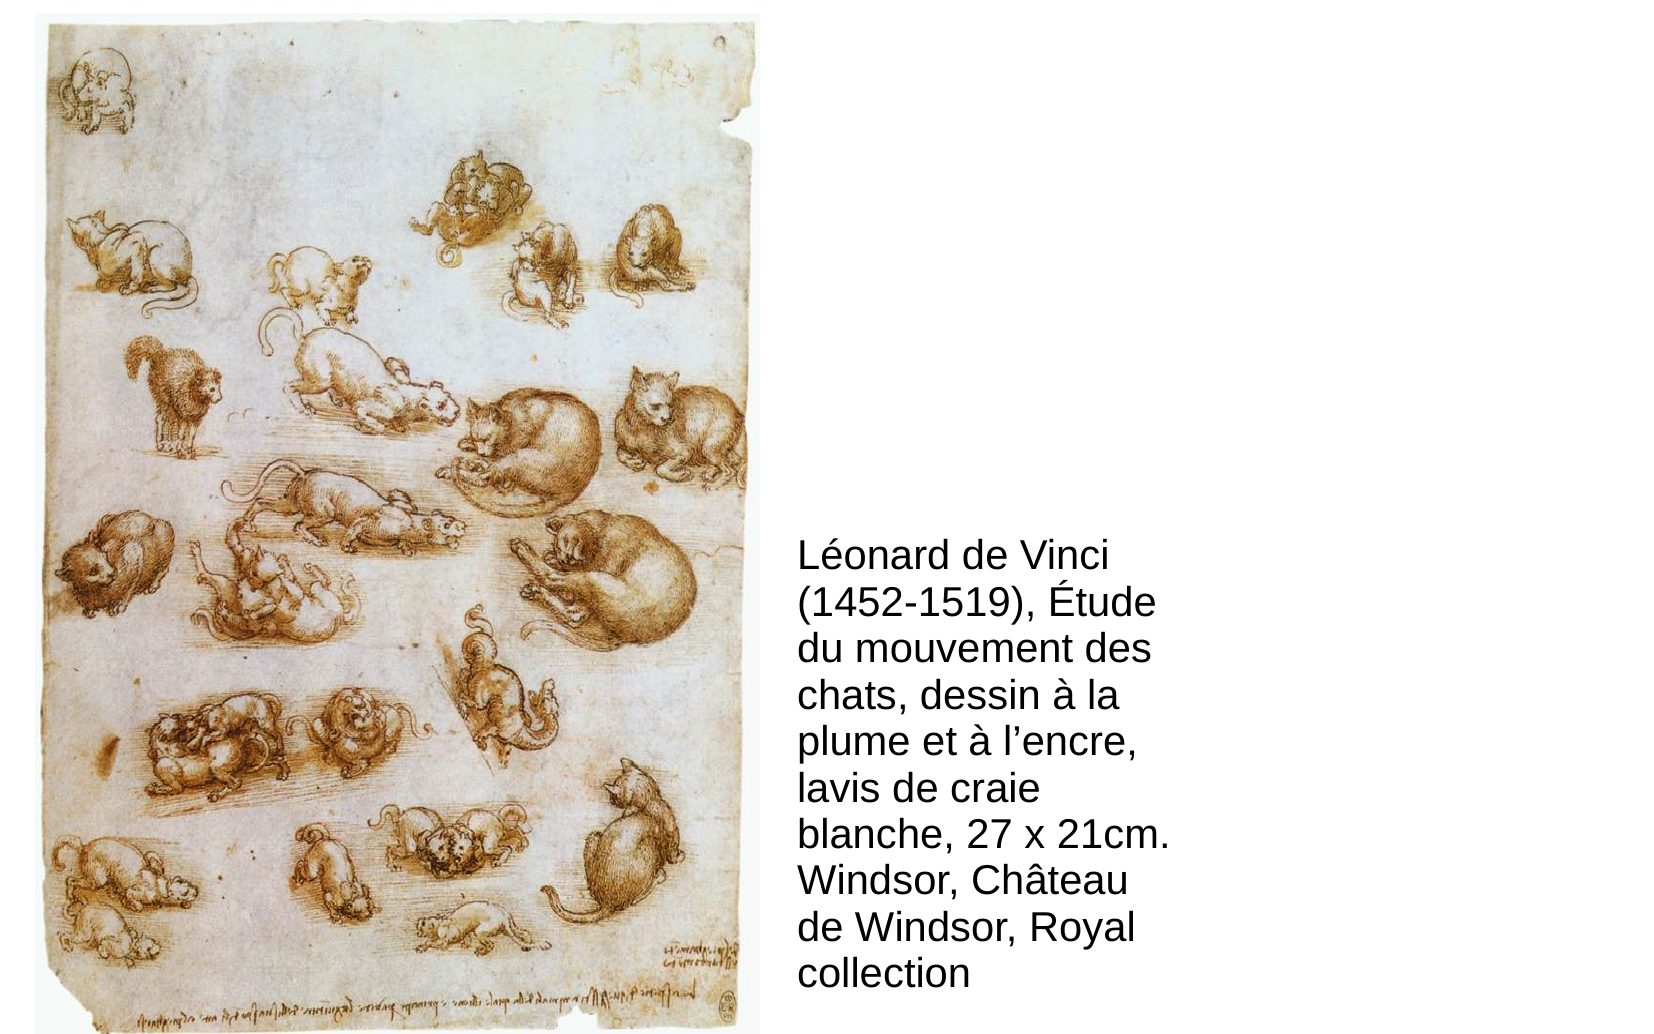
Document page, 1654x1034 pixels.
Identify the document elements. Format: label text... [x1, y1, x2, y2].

picture [35, 13, 760, 1034]
text_box Léonard de Vinci (1452-1519), Étude du mouvement des chats, dessin à la plume et à l’encre, lavis de craie blanche, 27 x 21cm. Windsor, Château de Windsor, Royal collection [782, 524, 1193, 1005]
